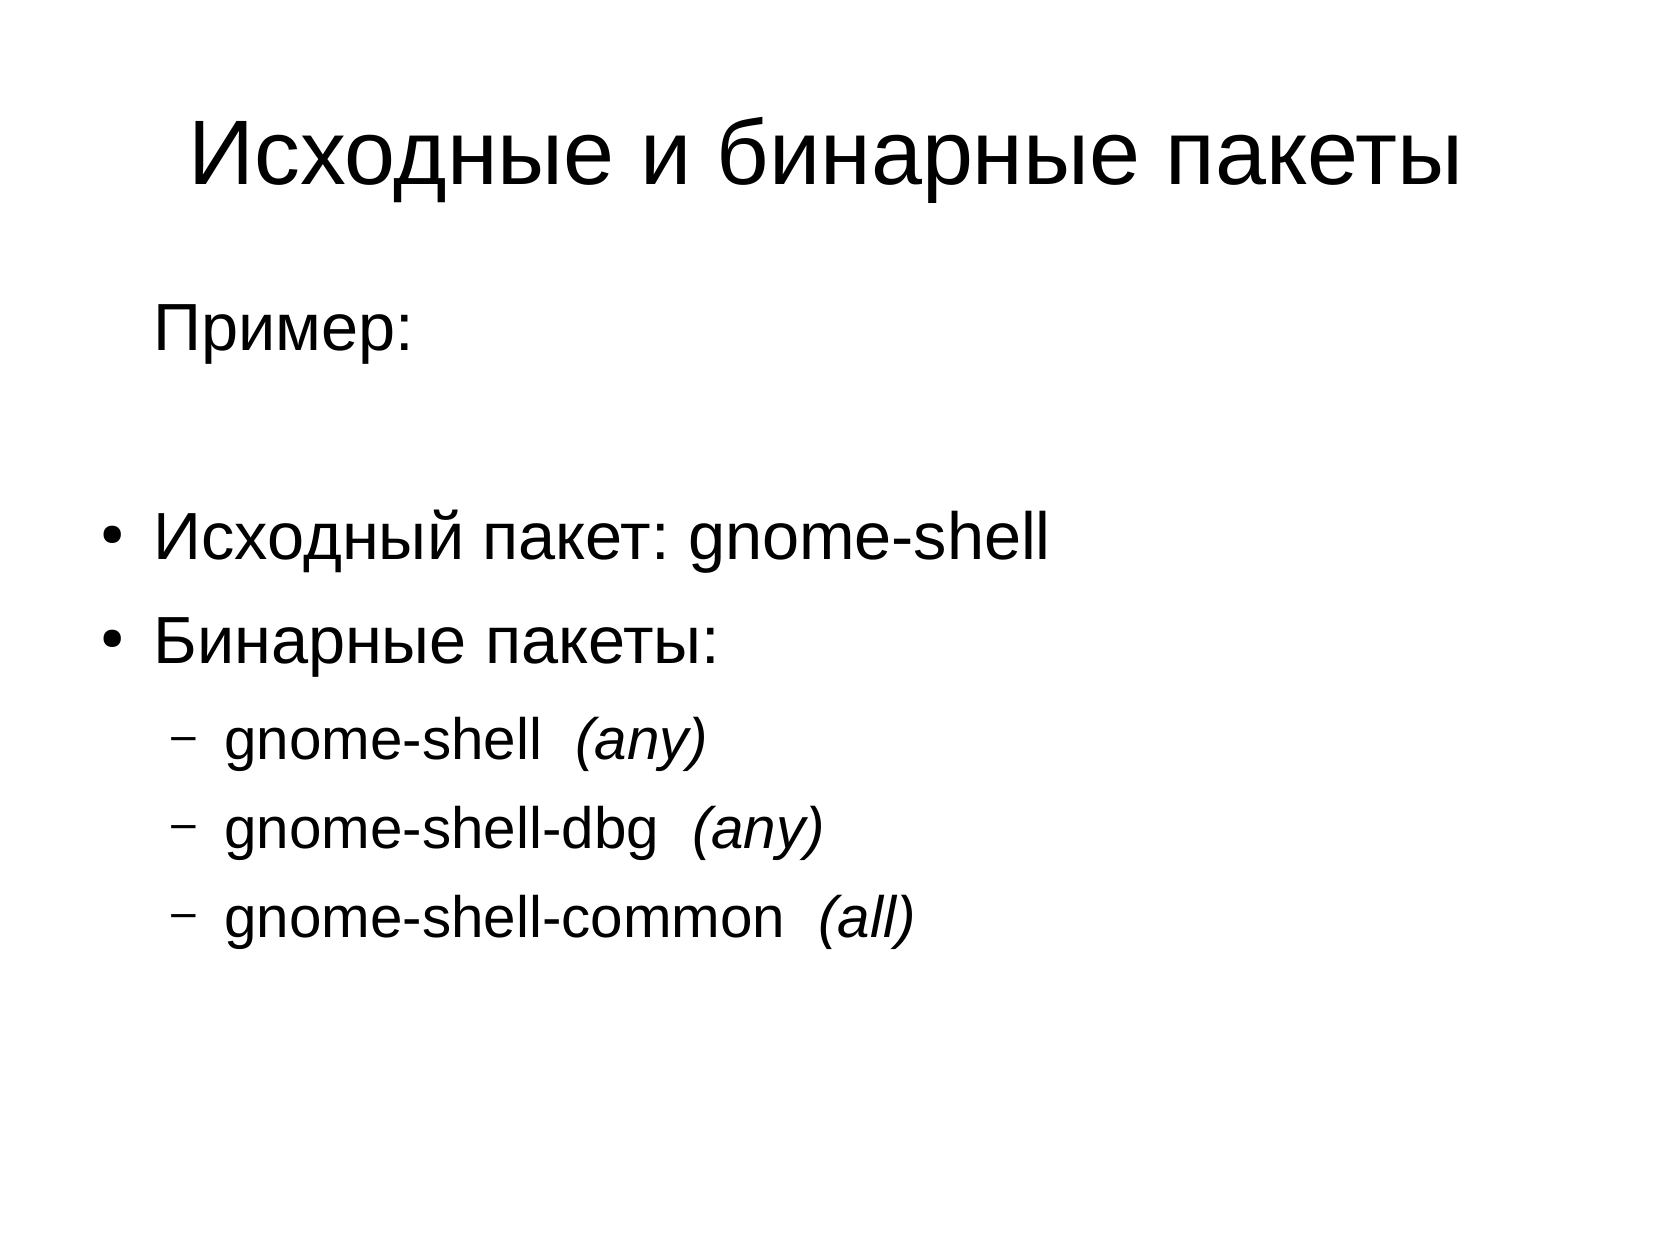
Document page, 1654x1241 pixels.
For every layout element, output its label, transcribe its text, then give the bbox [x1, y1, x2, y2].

title Исходные и бинарные пакеты [82, 49, 1571, 257]
list Пример: Исходный пакет: gnome-shell Бинарные пакеты: gnome-shell (any) gnome-shell-dbg (any) gnome-shell-common (all) [82, 290, 1571, 1010]
